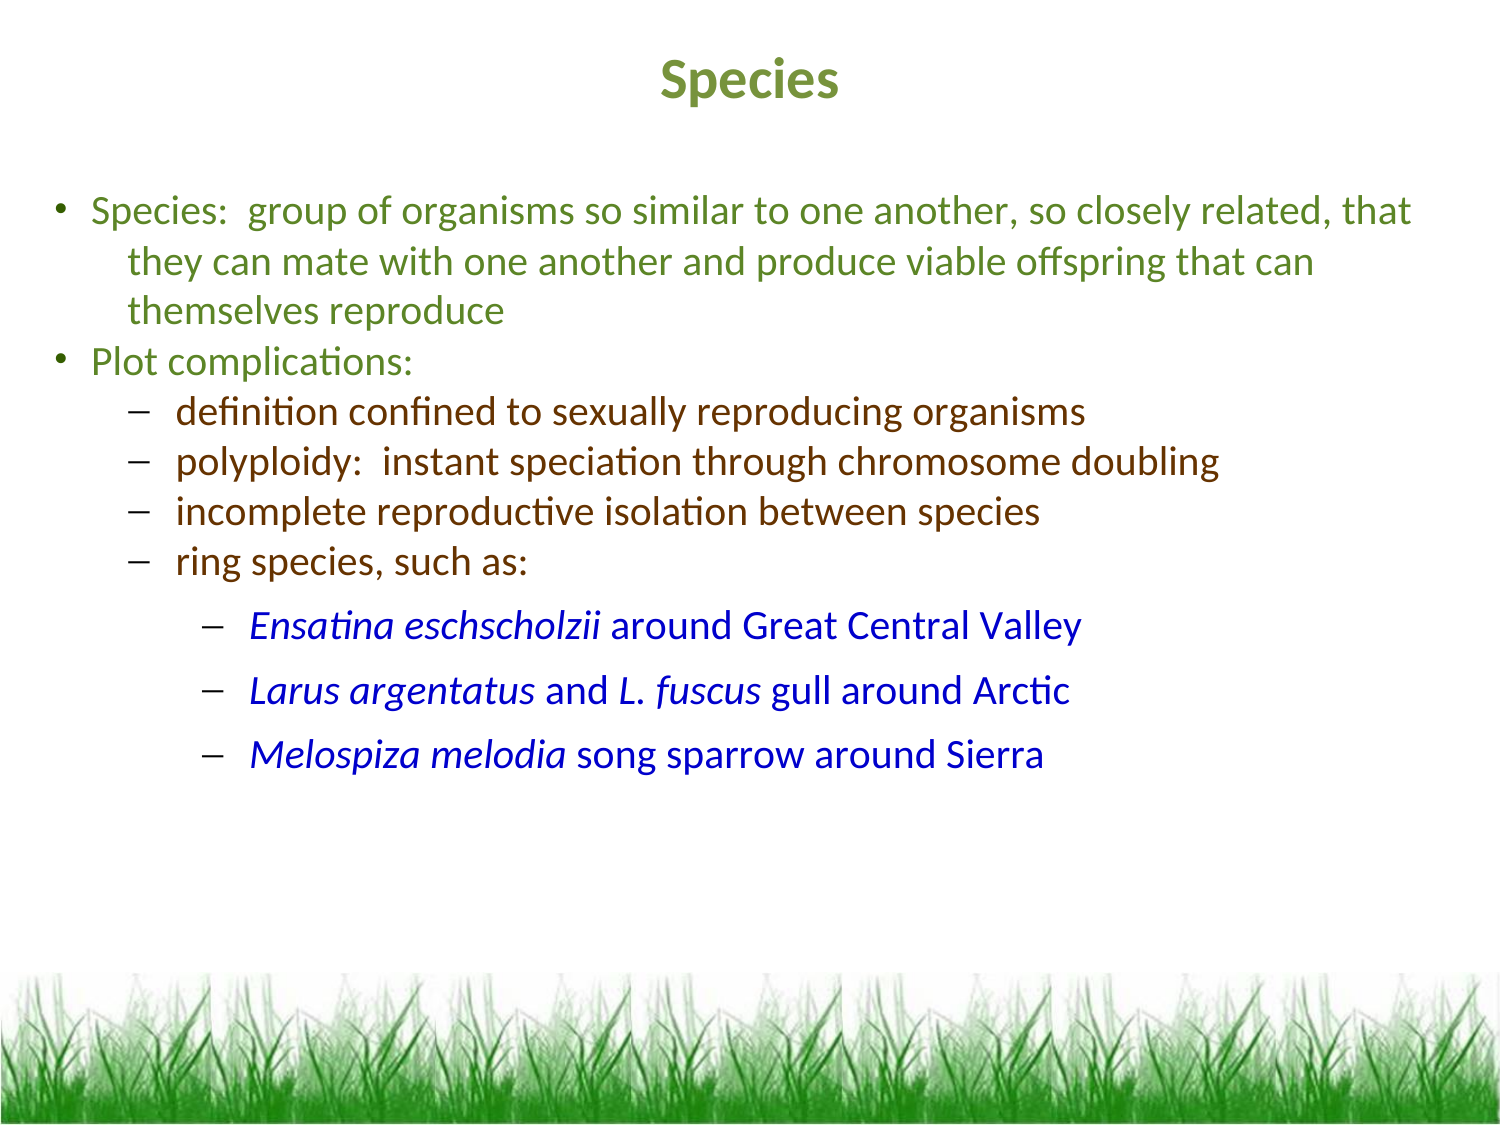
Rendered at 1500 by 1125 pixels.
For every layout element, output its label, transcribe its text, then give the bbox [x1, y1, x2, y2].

title Species [75, 0, 1425, 125]
list Species: group of organisms so similar to one another, so closely related, that they can mate with one another and produce viable offspring that can themselves reproduce Plot complications: definition confined to sexually reproducing organisms polyploidy: instant speciation through chromosome doubling incomplete reproductive isolation between species ring species, such as: Ensatina eschscholzii around Great Central Valley Larus argentatus and L. fuscus gull around Arctic Melospiza melodia song sparrow around Sierra [37, 125, 1463, 1042]
picture [0, 972, 1500, 1125]
